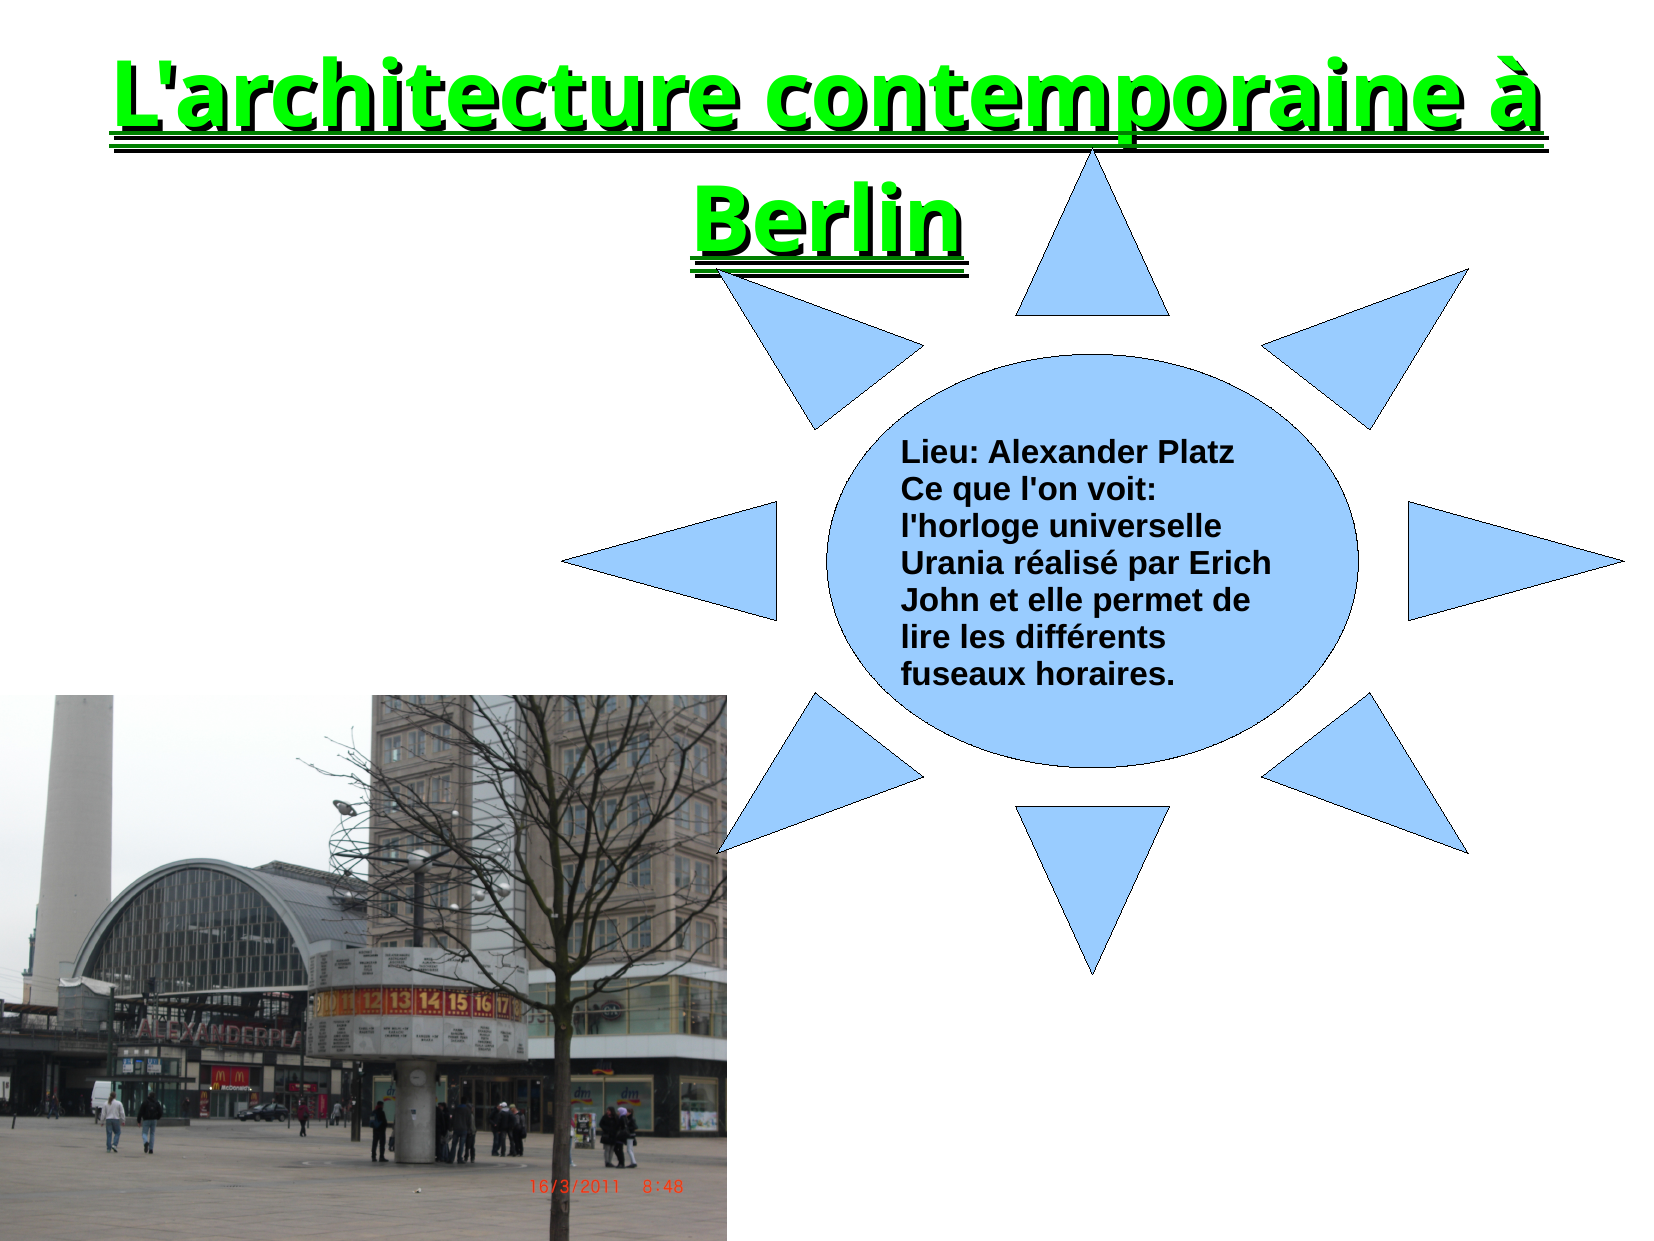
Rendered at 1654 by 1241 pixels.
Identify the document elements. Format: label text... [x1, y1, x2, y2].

text_box [892, 354, 1293, 425]
title L'architecture contemporaine à Berlin [82, 56, 1571, 250]
text_box [1015, 806, 1170, 975]
text_box [1408, 501, 1625, 621]
text_box [1300, 431, 1359, 691]
picture [0, 695, 727, 1241]
text_box [561, 501, 777, 621]
text_box [1261, 692, 1469, 854]
text_box Lieu: Alexander Platz Ce que l'on voit: l'horloge universelle Urania réalisé par Erich John et elle permet de lire les différents fuseaux horaires. [885, 425, 1300, 709]
text_box [1261, 268, 1469, 430]
text_box [716, 692, 924, 854]
text_box [1015, 147, 1170, 316]
text_box [826, 431, 885, 691]
text_box [716, 268, 924, 430]
text_box [906, 709, 1279, 768]
